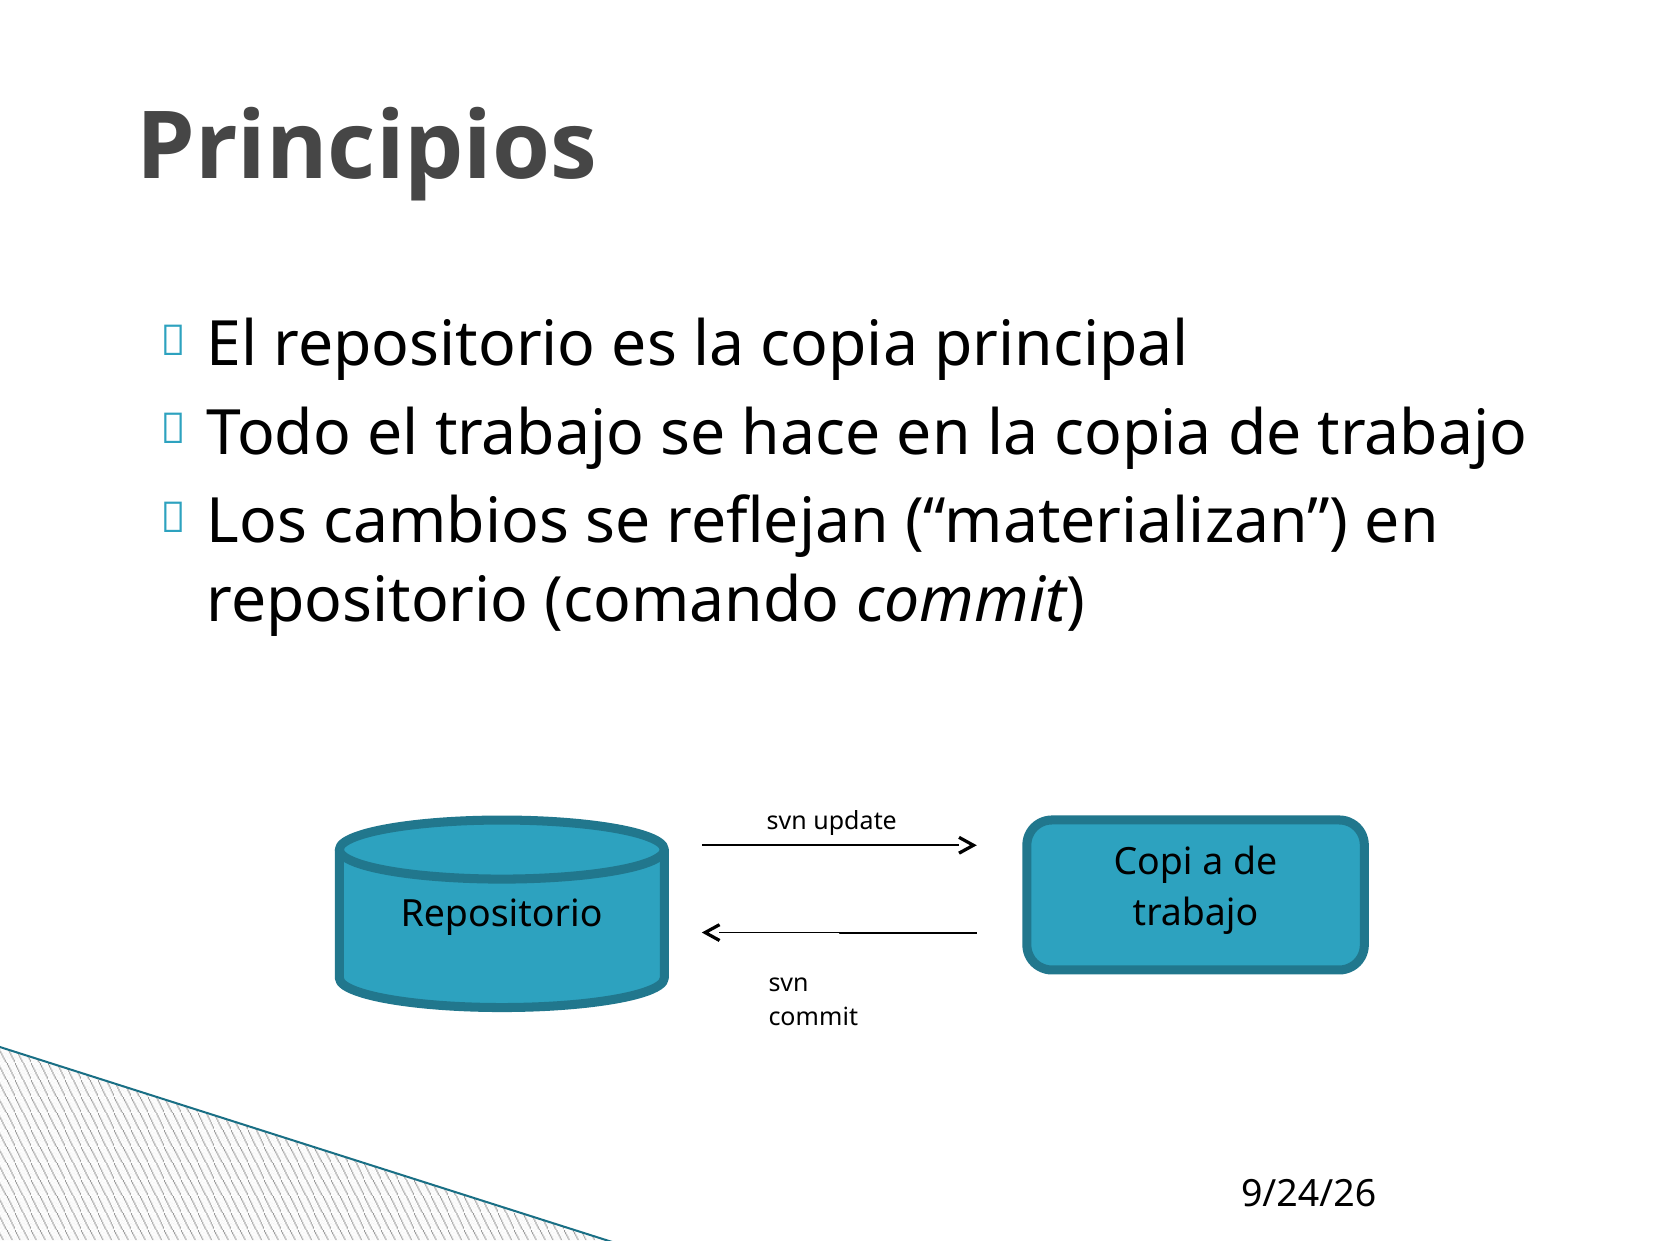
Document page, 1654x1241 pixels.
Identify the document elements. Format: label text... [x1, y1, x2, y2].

title Principios [121, 26, 1534, 260]
text_box svn commit [753, 957, 919, 1003]
picture [0, 1049, 602, 1241]
text_box Repositorio [339, 820, 665, 1008]
text_box svn update [751, 795, 913, 841]
list El repositorio es la copia principal Todo el trabajo se hace en la copia de trabajo Los cambios se reflejan (“materializan”) en repositorio (comando commit) [125, 295, 1565, 1123]
text_box Copi a de trabajo [1026, 819, 1365, 970]
